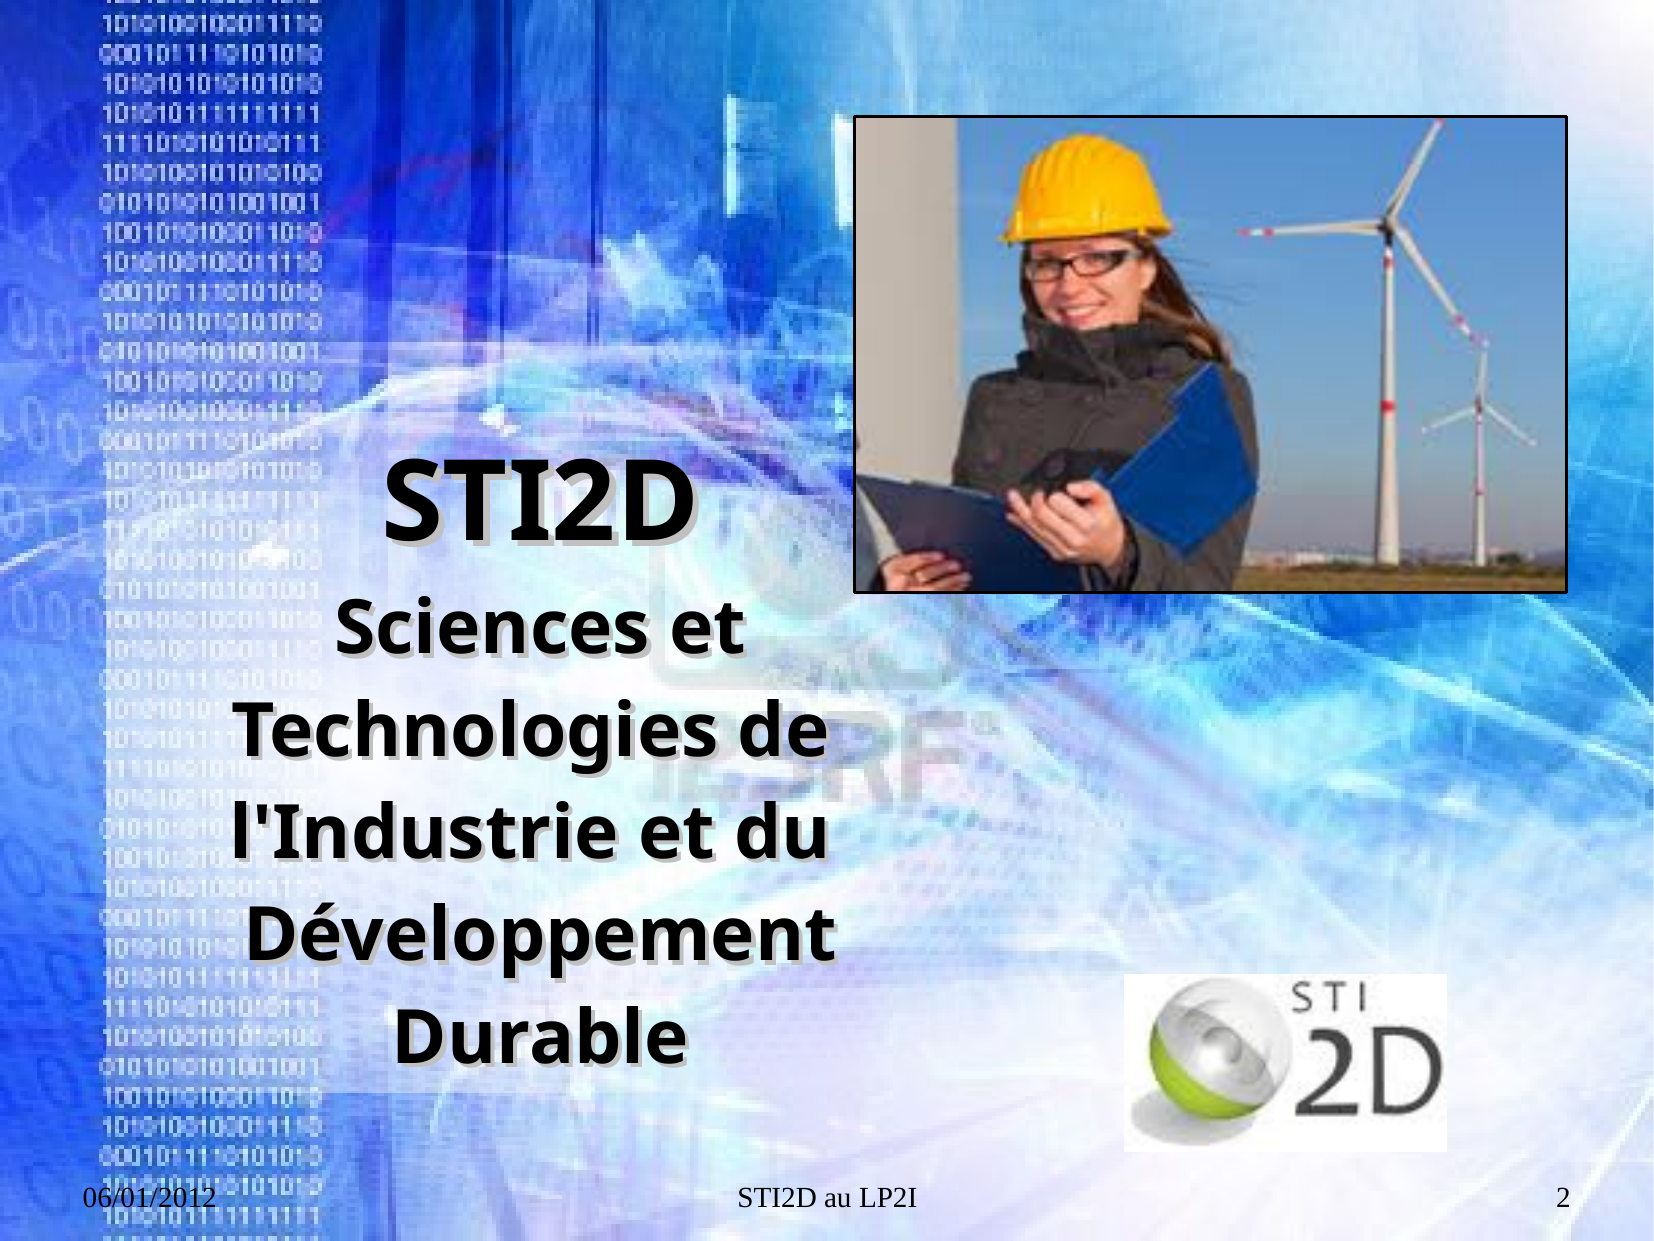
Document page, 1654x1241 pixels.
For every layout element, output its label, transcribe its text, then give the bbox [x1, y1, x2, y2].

subtitle STI2D Sciences et Technologies de l'Industrie et du Développement Durable [106, 413, 975, 1093]
picture [0, 0, 1654, 1241]
